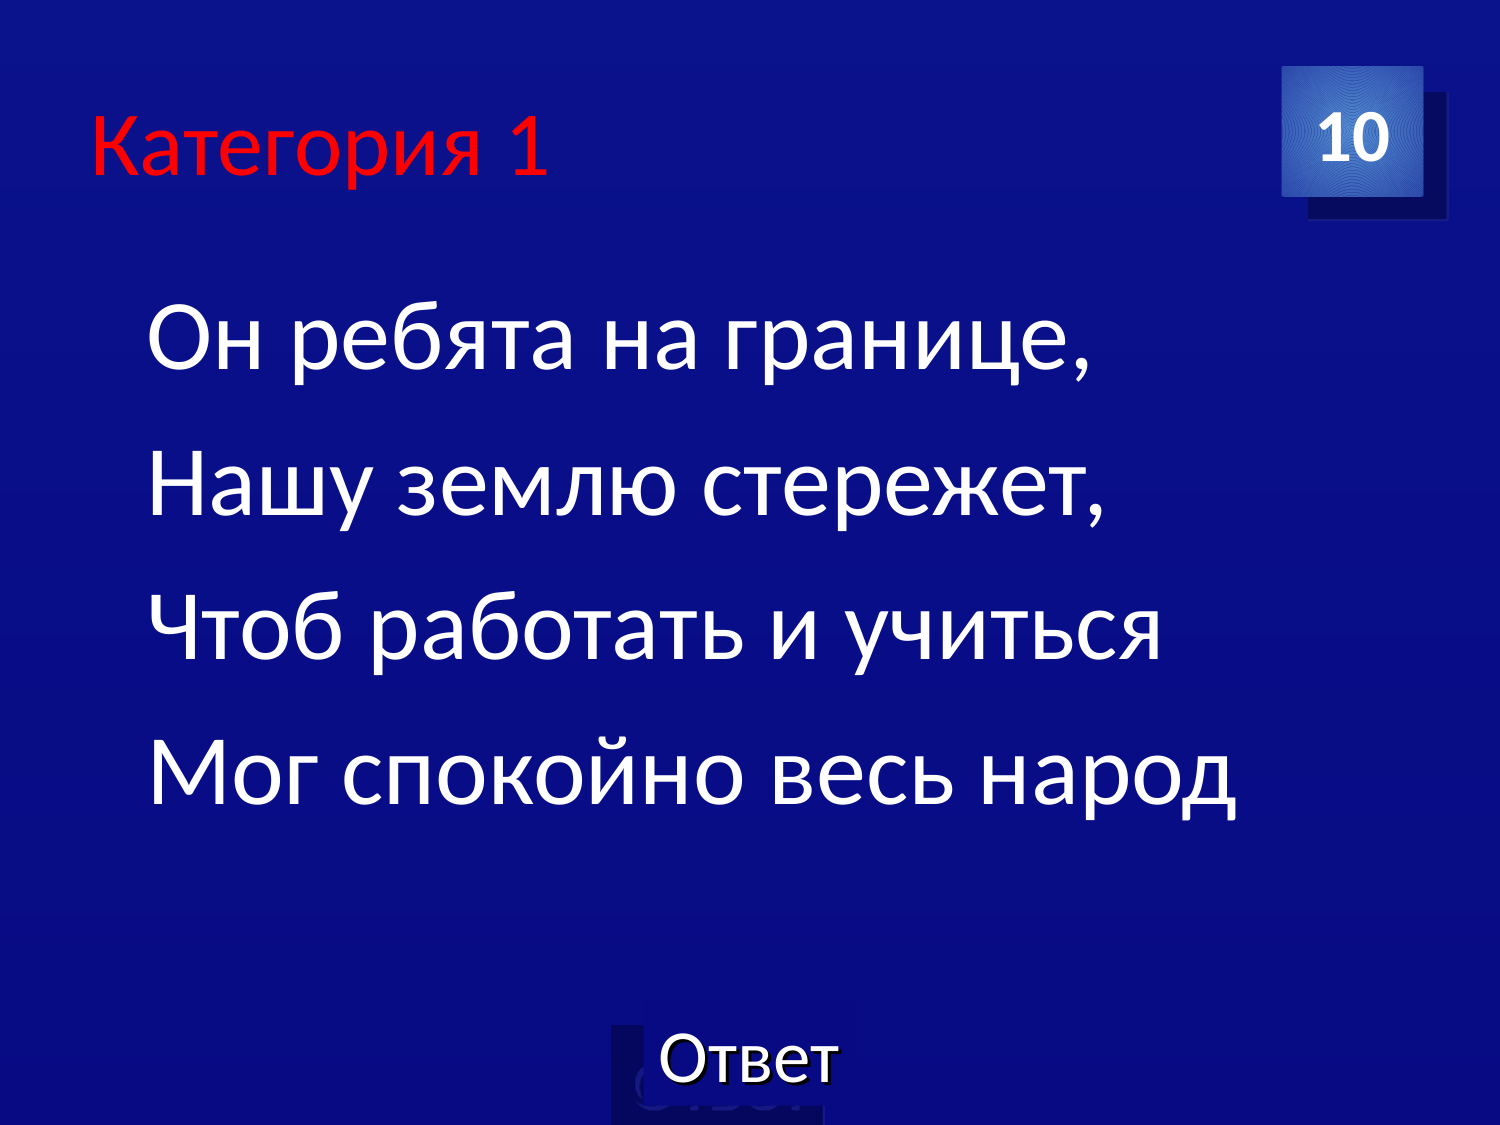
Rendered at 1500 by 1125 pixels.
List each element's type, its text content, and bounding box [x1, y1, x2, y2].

text_box 10 [1282, 66, 1423, 196]
list Он ребята на границе, Нашу землю стережет, Чтоб работать и учиться Мог спокойно весь народ [75, 262, 1426, 1000]
title Категория 1 [75, 45, 1258, 233]
